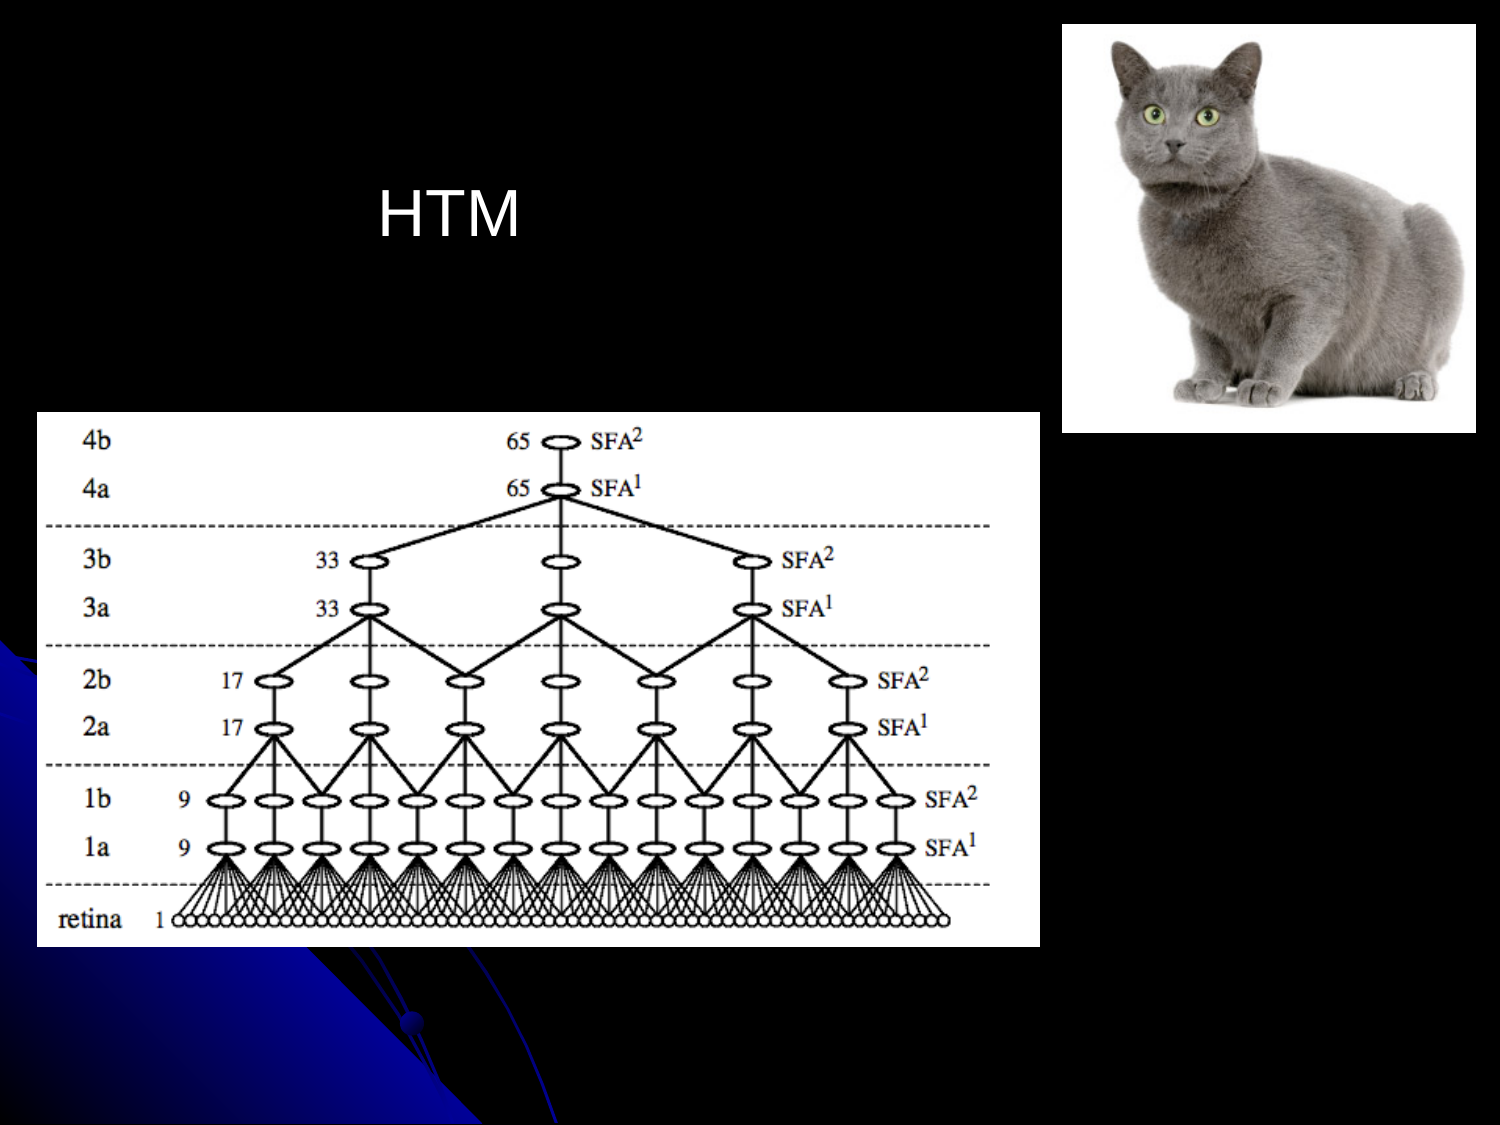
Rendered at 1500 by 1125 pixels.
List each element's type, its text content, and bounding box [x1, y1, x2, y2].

text_box HTM [50, 162, 851, 258]
picture [37, 412, 1040, 947]
picture [1062, 24, 1476, 433]
